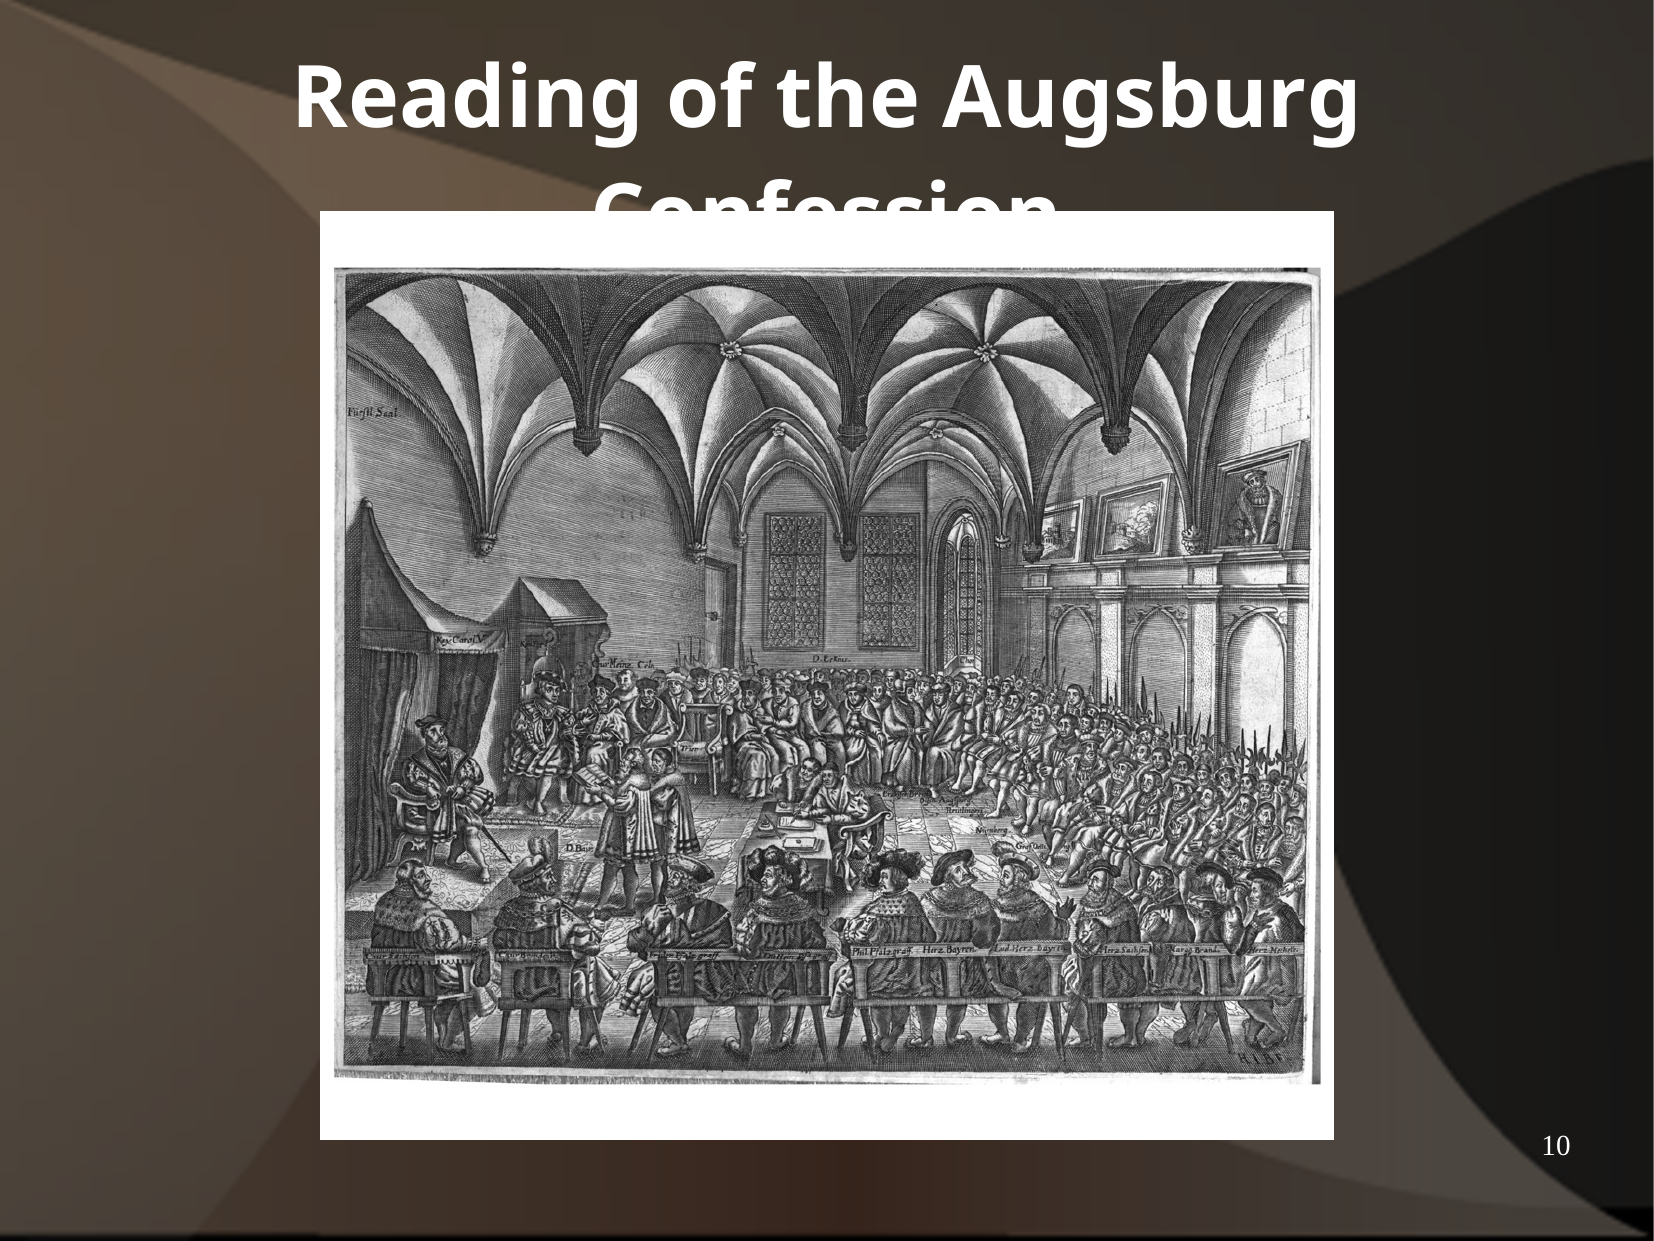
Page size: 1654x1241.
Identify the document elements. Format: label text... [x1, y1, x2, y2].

picture [0, 0, 1654, 1241]
title Reading of the Augsburg Confession [82, 49, 1571, 257]
